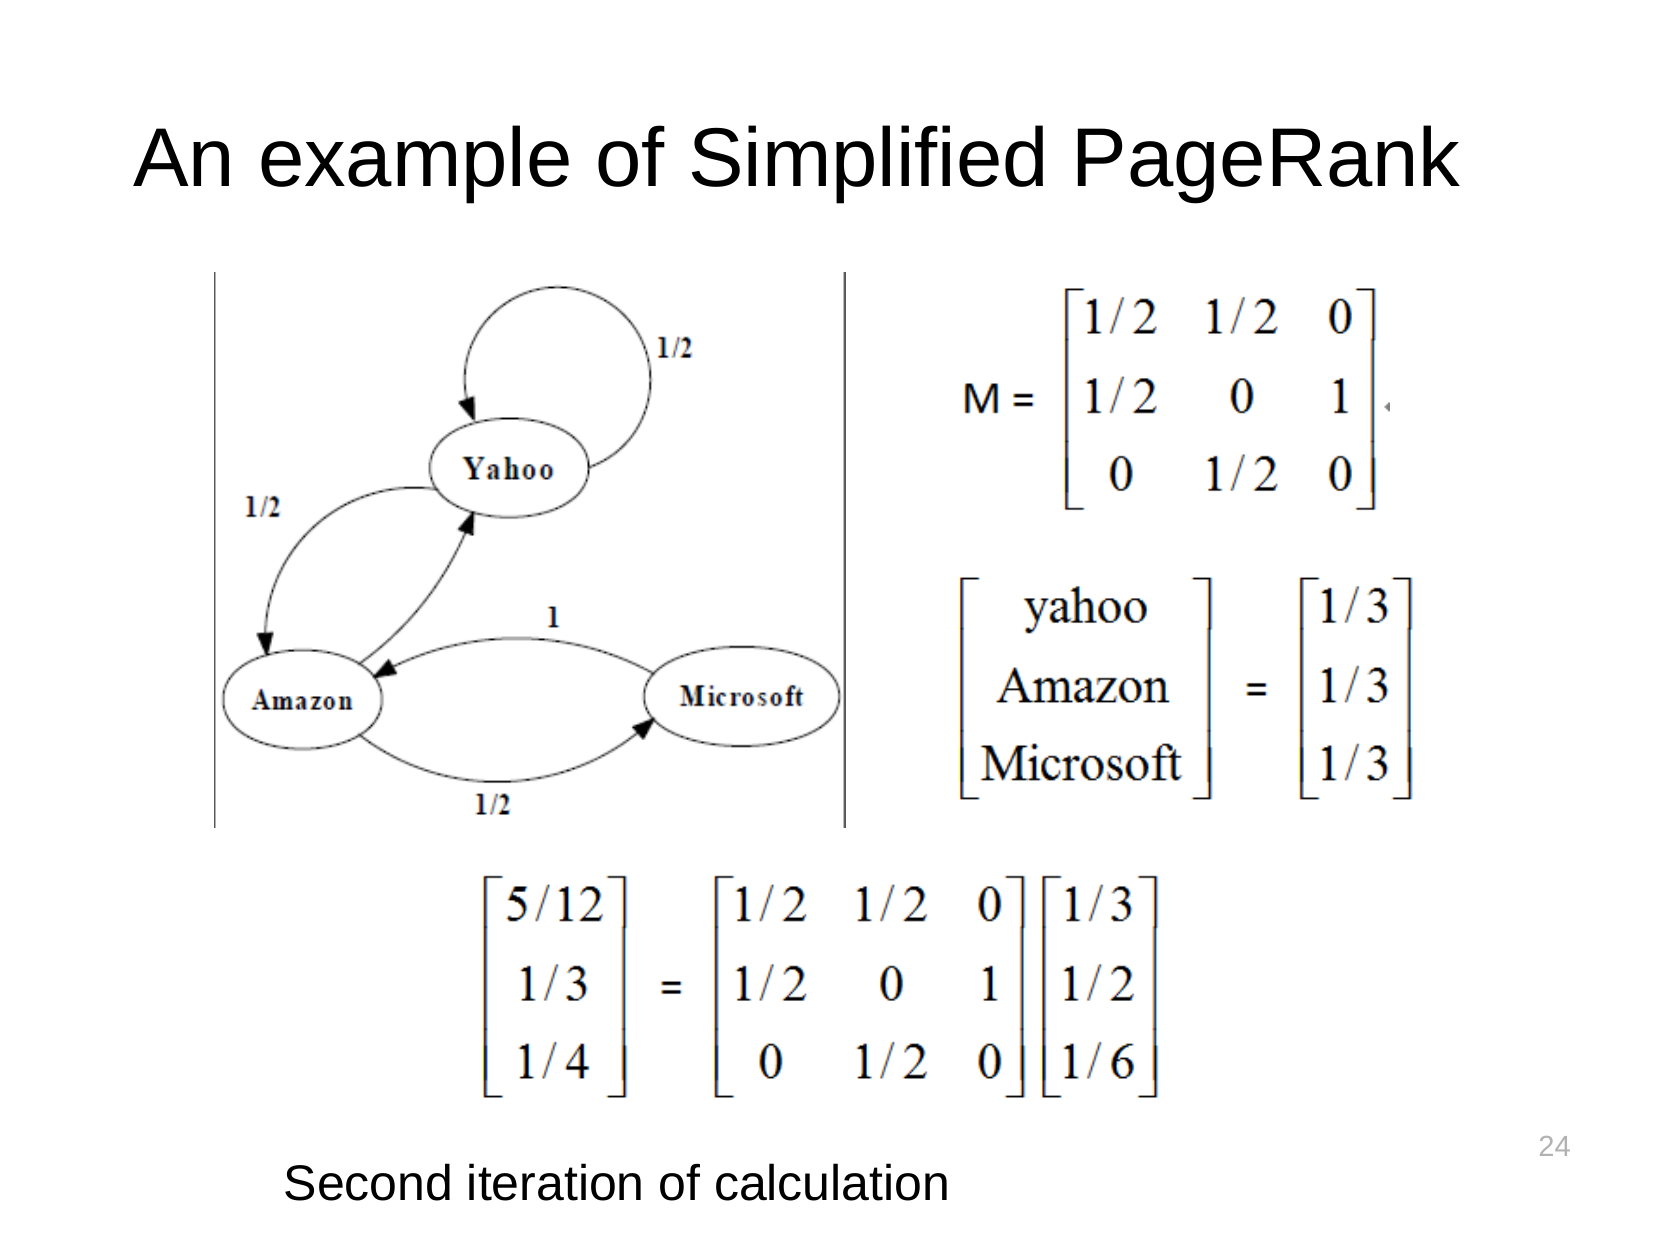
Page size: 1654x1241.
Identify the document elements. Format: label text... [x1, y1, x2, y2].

picture [467, 854, 1179, 1122]
picture [943, 263, 1390, 536]
text_box Second iteration of calculation [269, 1142, 1423, 1218]
picture [214, 272, 846, 828]
picture [940, 559, 1423, 810]
title An example of Simplified PageRank [82, 49, 1571, 257]
